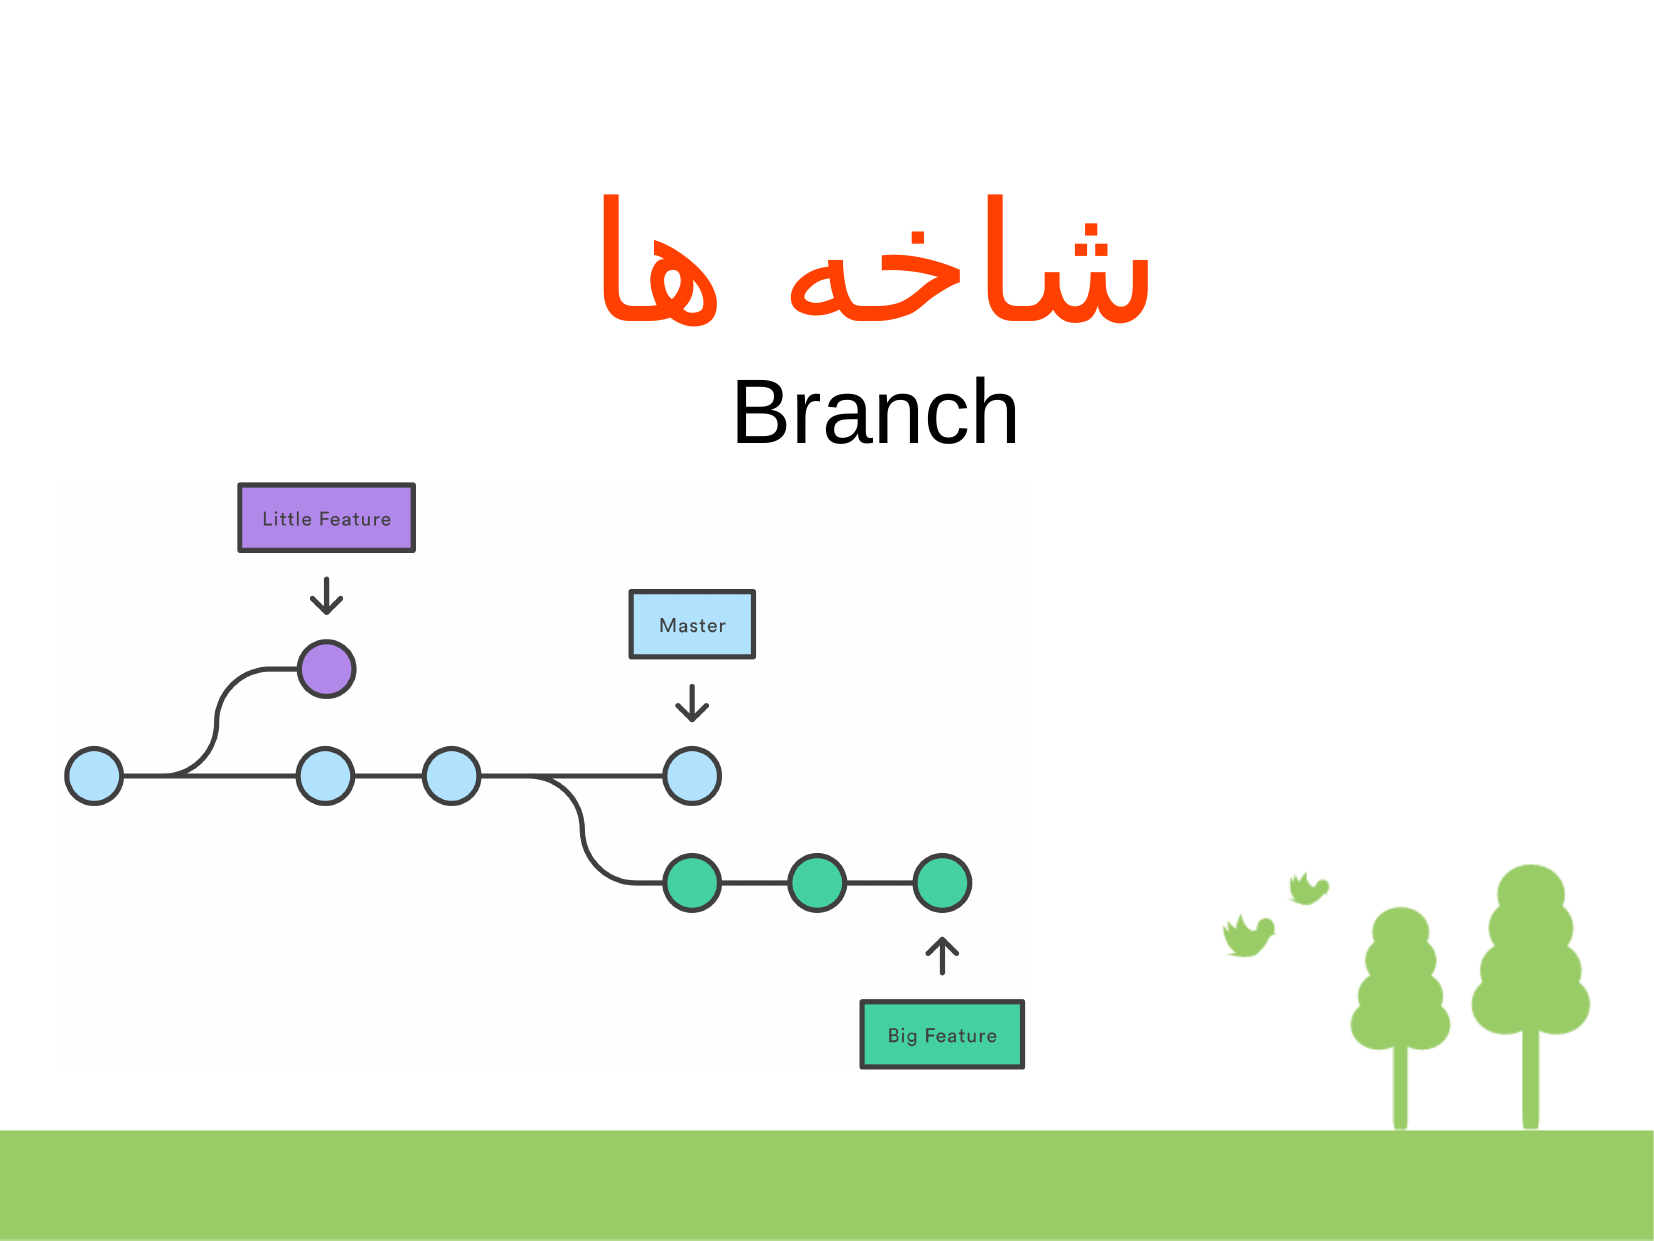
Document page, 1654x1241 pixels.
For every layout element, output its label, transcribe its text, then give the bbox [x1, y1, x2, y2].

picture [0, 0, 1654, 1241]
title شاخه ها Branch [131, 150, 1621, 480]
